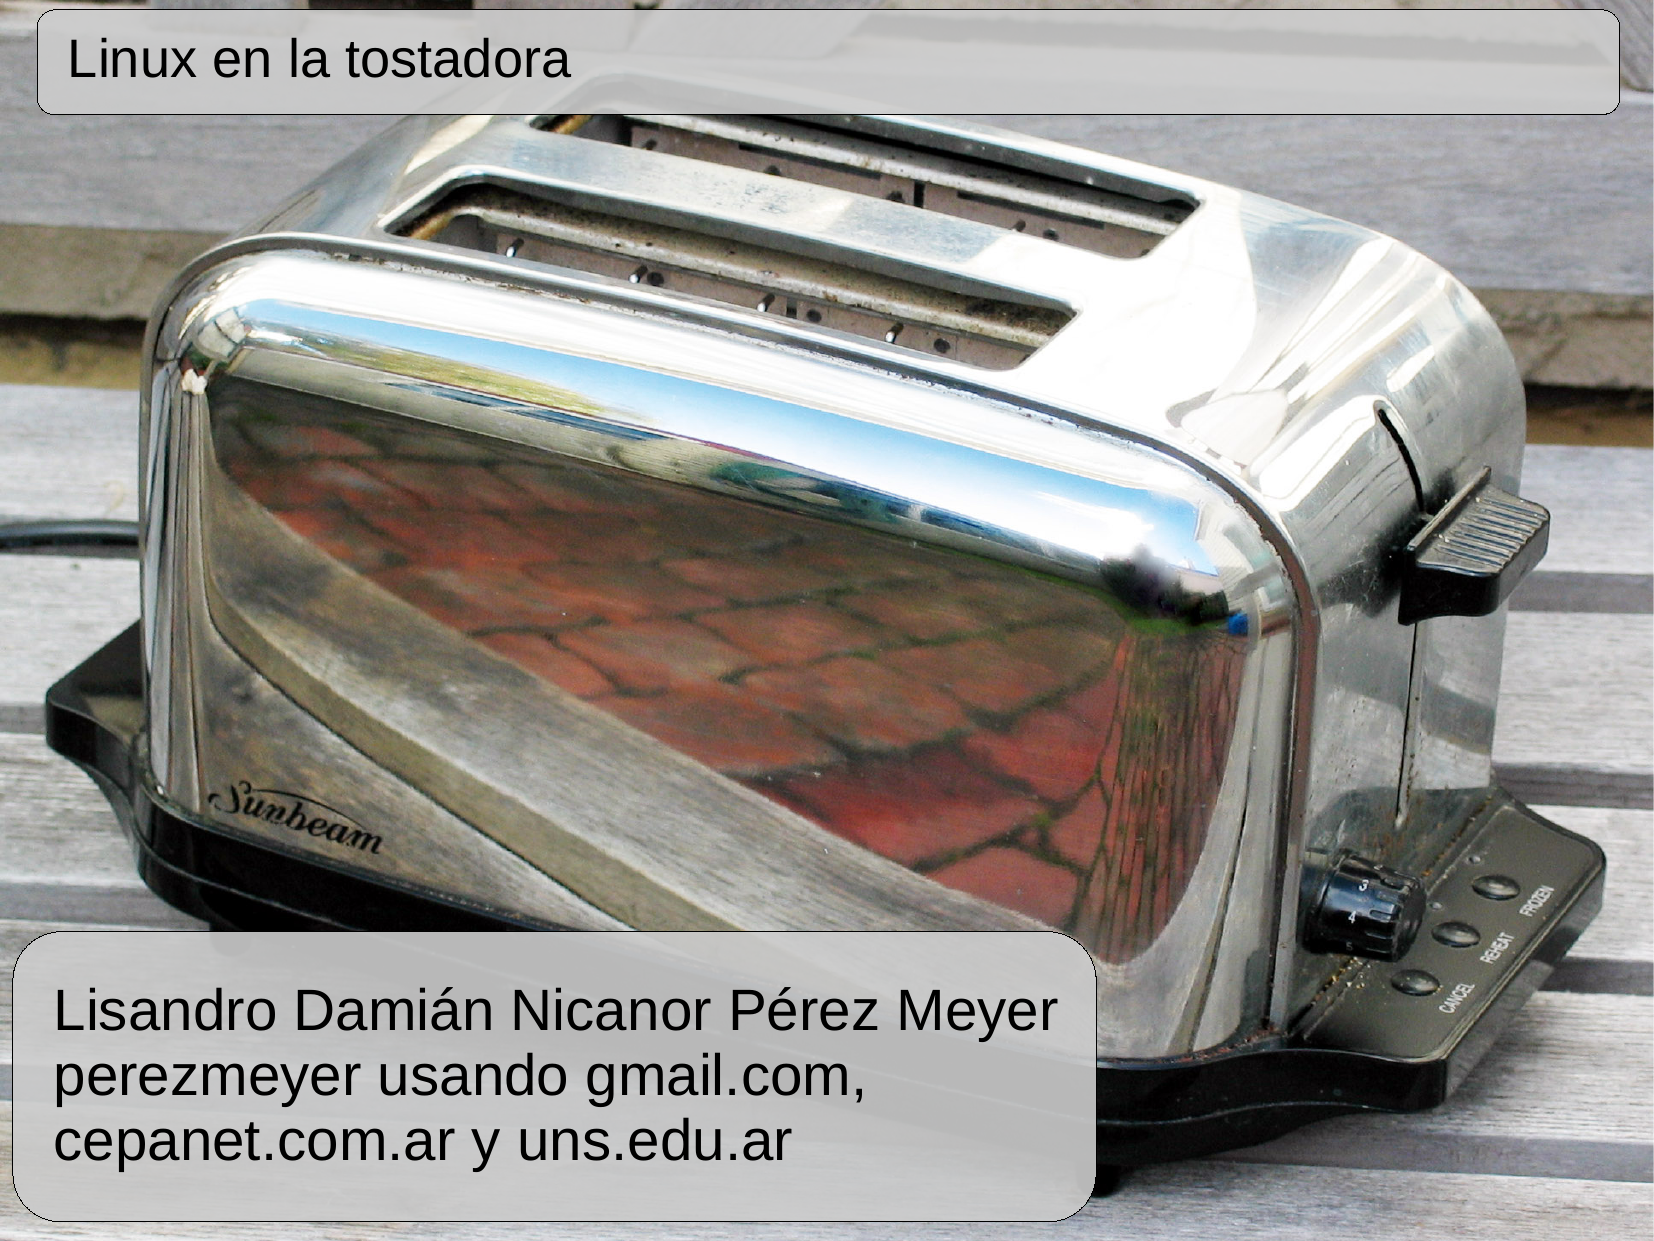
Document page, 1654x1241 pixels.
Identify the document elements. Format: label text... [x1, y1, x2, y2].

text_box Lisandro Damián Nicanor Pérez Meyer perezmeyer usando gmail.com, cepanet.com.ar y uns.edu.ar [38, 970, 1076, 1181]
text_box [37, 9, 1620, 115]
text_box [12, 931, 1097, 1222]
picture [0, 0, 1654, 1241]
text_box Linux en la tostadora [53, 20, 1572, 97]
